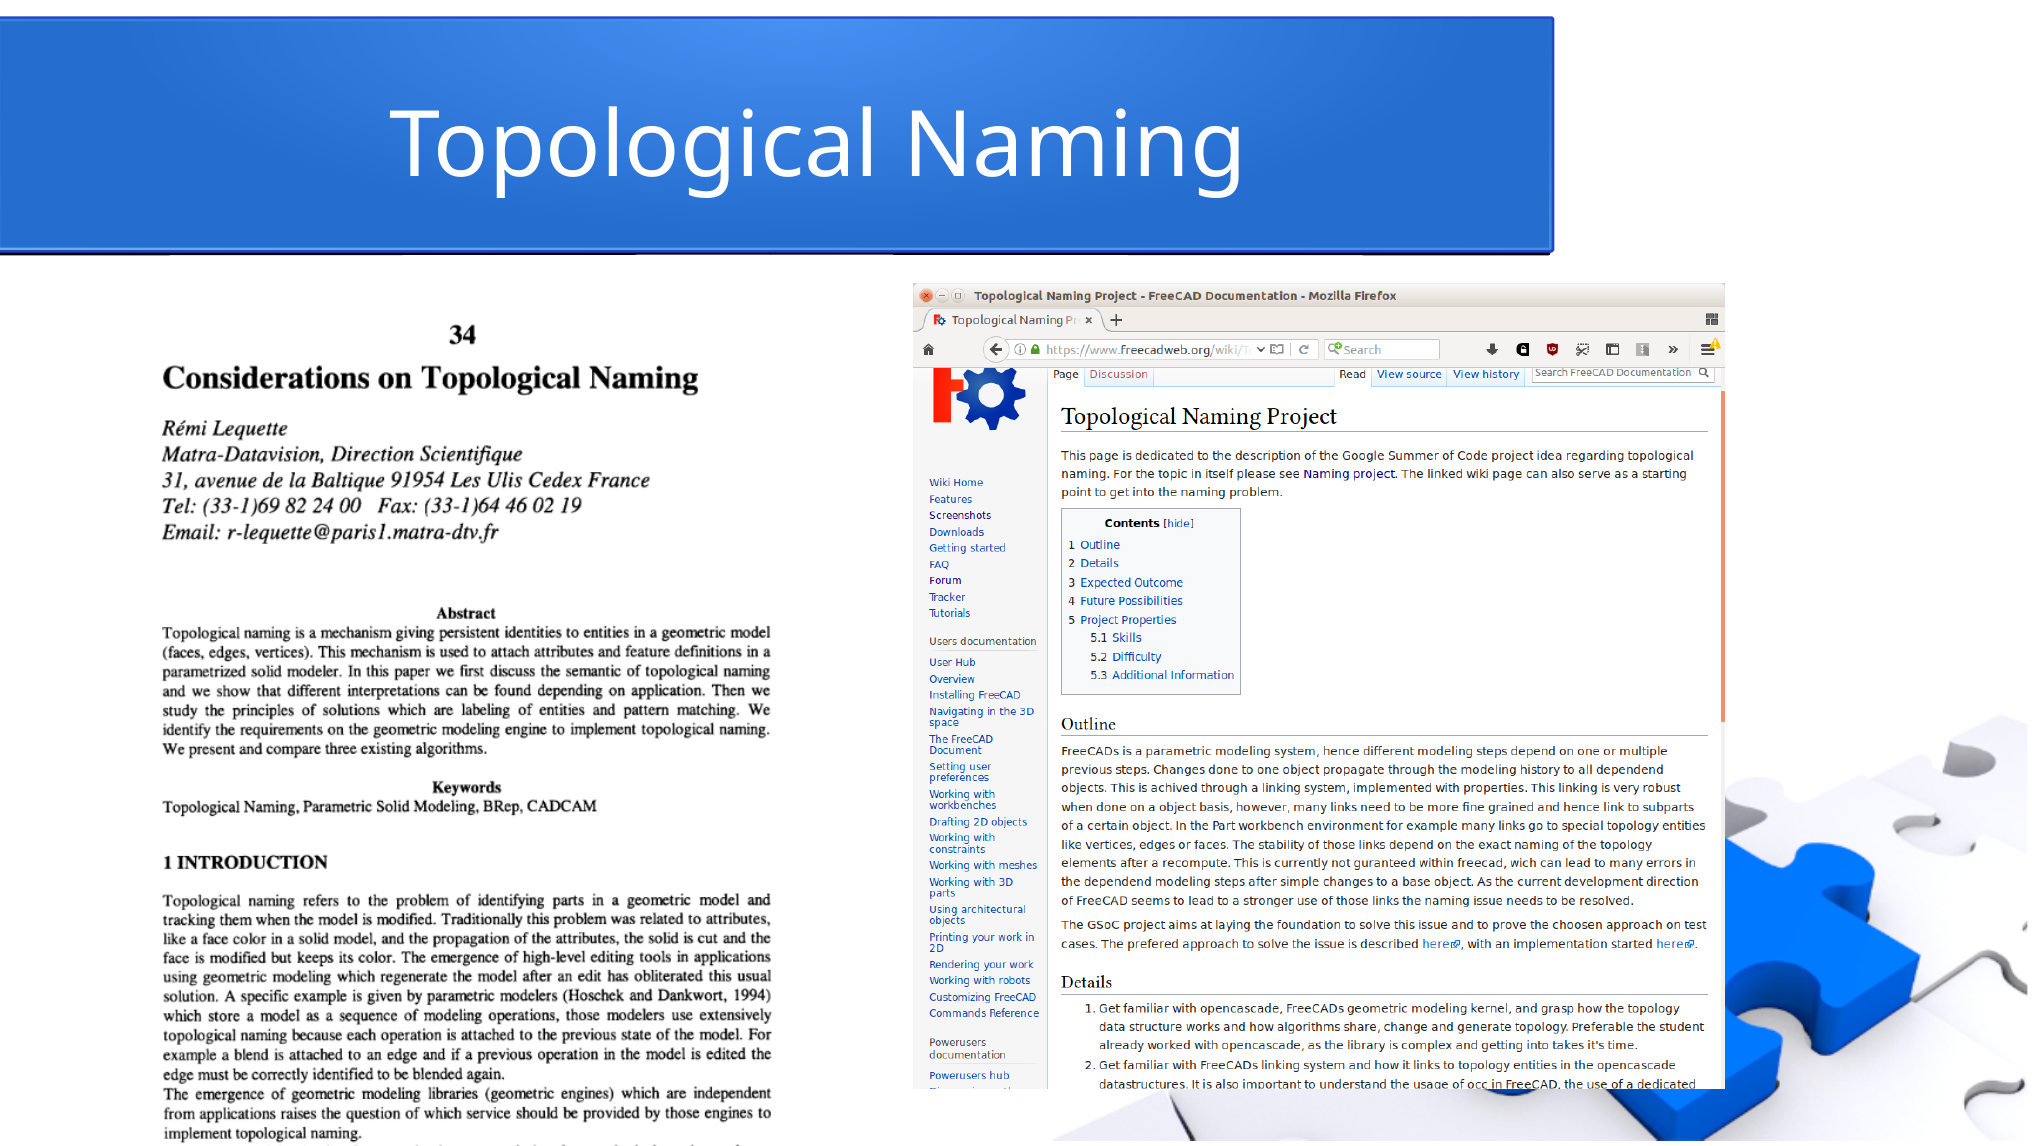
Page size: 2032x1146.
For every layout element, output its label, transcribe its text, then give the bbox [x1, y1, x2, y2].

picture [94, 295, 799, 1146]
picture [913, 283, 2028, 1141]
title Topological Naming [101, 45, 1536, 237]
